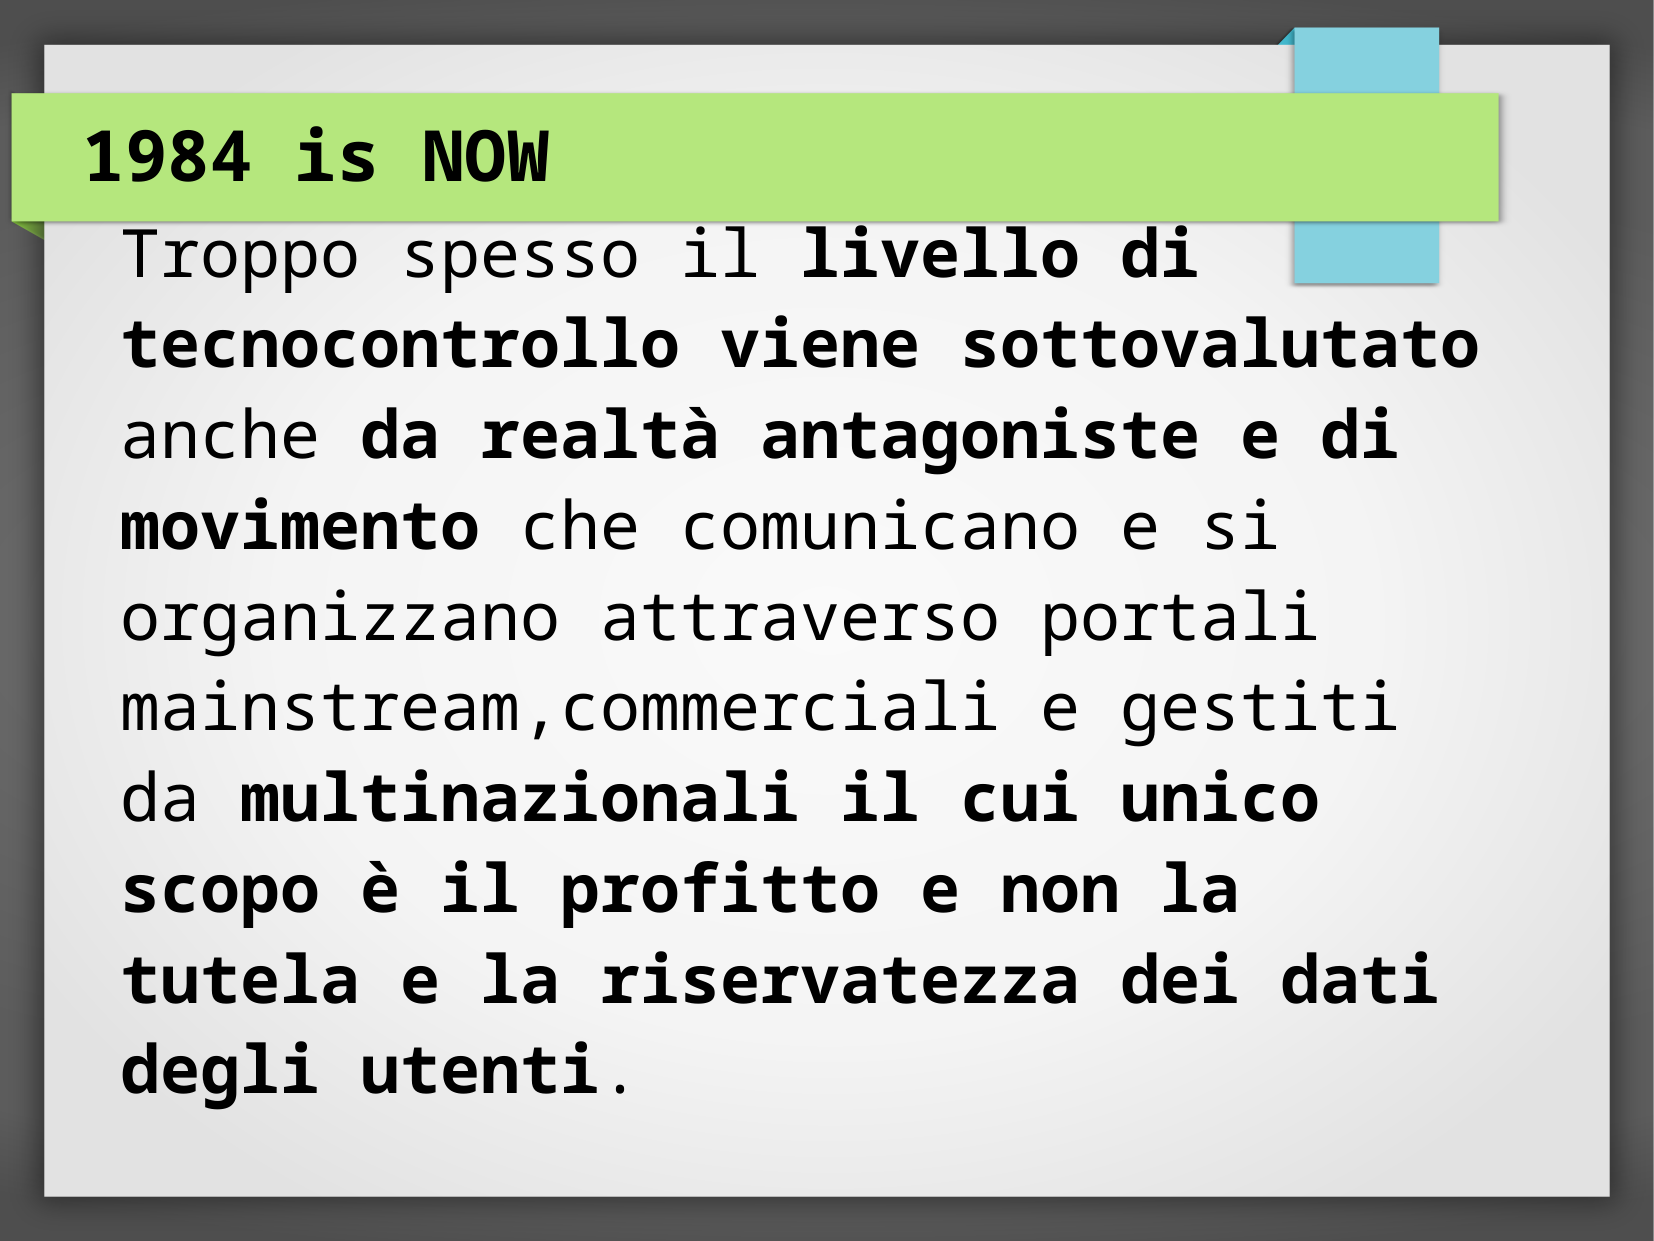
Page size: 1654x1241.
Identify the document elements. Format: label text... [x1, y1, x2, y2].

title 1984 is NOW [82, 94, 1264, 213]
picture [0, 0, 1654, 1241]
subtitle Troppo spesso il livello di tecnocontrollo viene sottovalutato anche da realtà antagoniste e di movimento che comunicano e si organizzano attraverso portali mainstream,commerciali e gestiti da multinazionali il cui unico scopo è il profitto e non la tutela e la riservatezza dei dati degli utenti. [120, 285, 1508, 1126]
